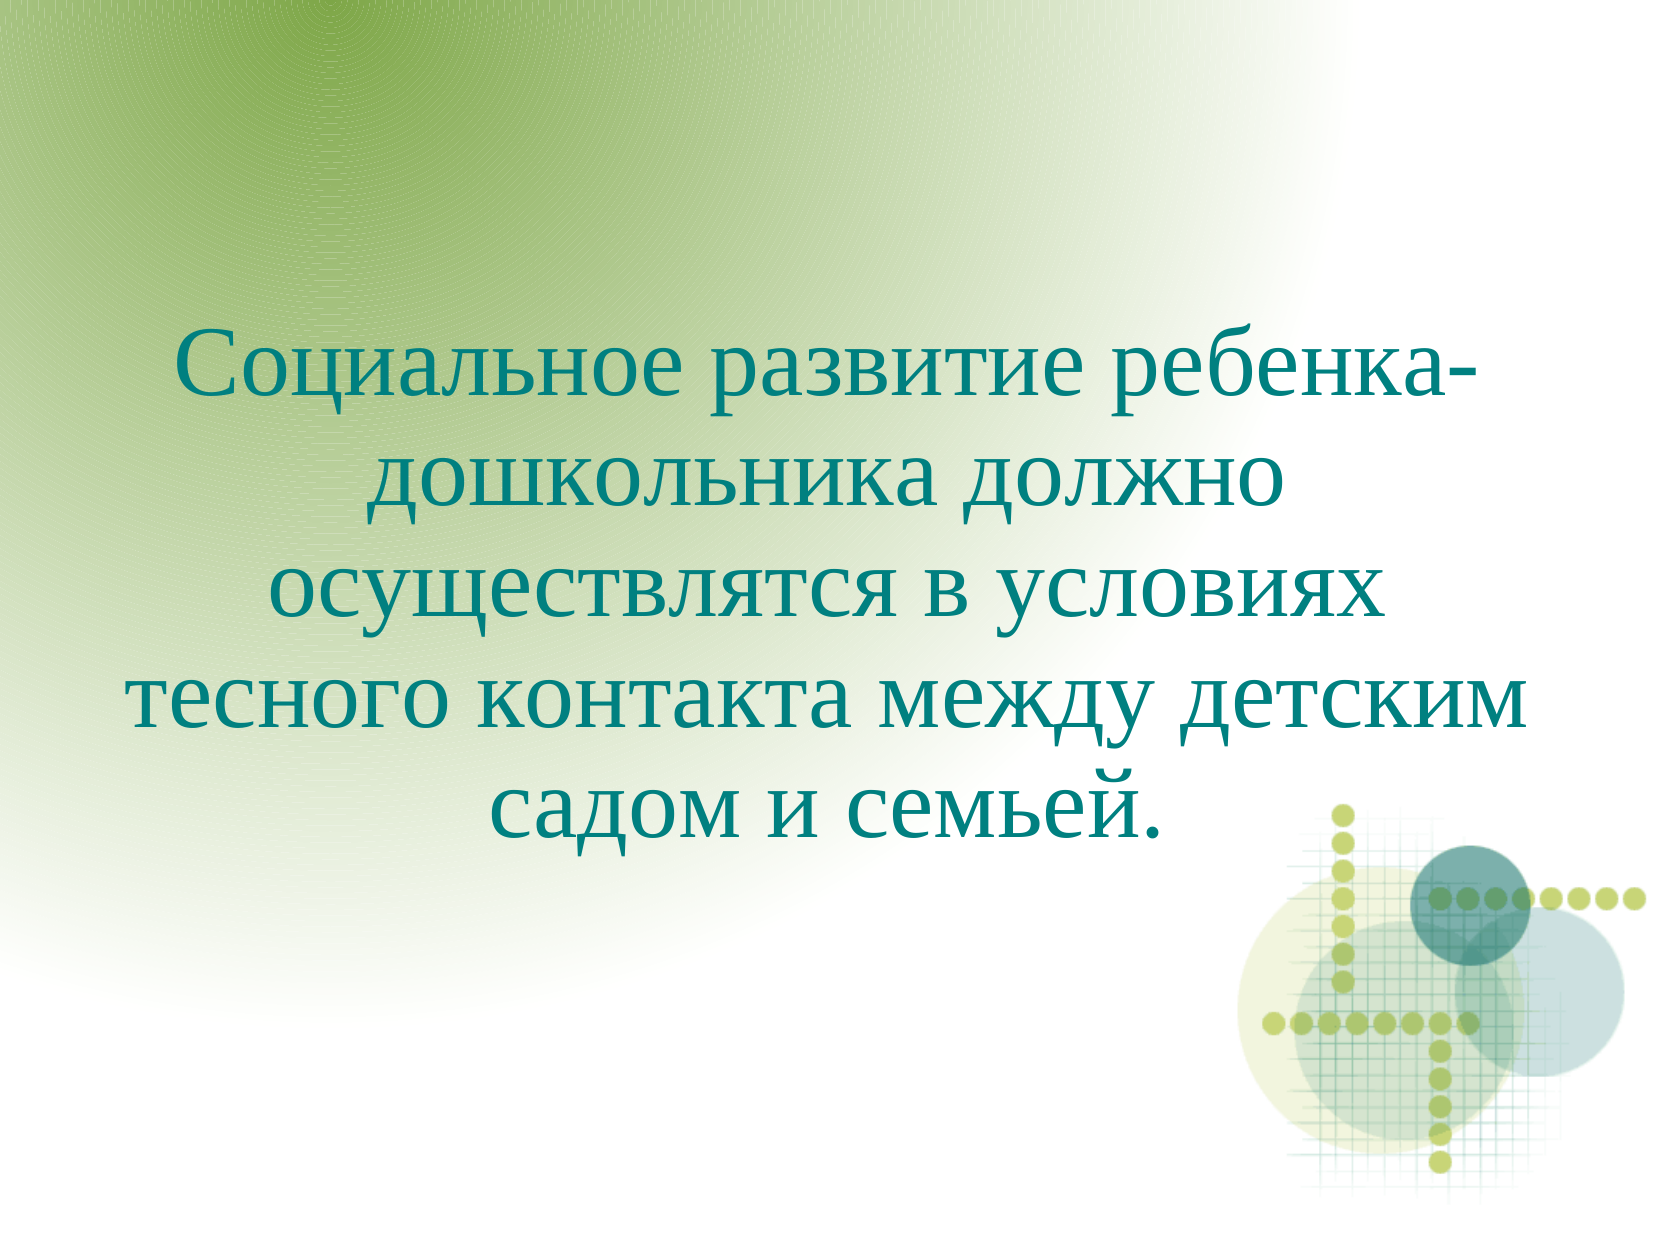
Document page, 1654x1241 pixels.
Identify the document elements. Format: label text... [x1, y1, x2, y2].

subtitle Социальное развитие ребенка-дошкольника должно осуществлятся в условиях тесного контакта между детским садом и семьей. [121, 110, 1534, 1119]
picture [1224, 792, 1654, 1211]
